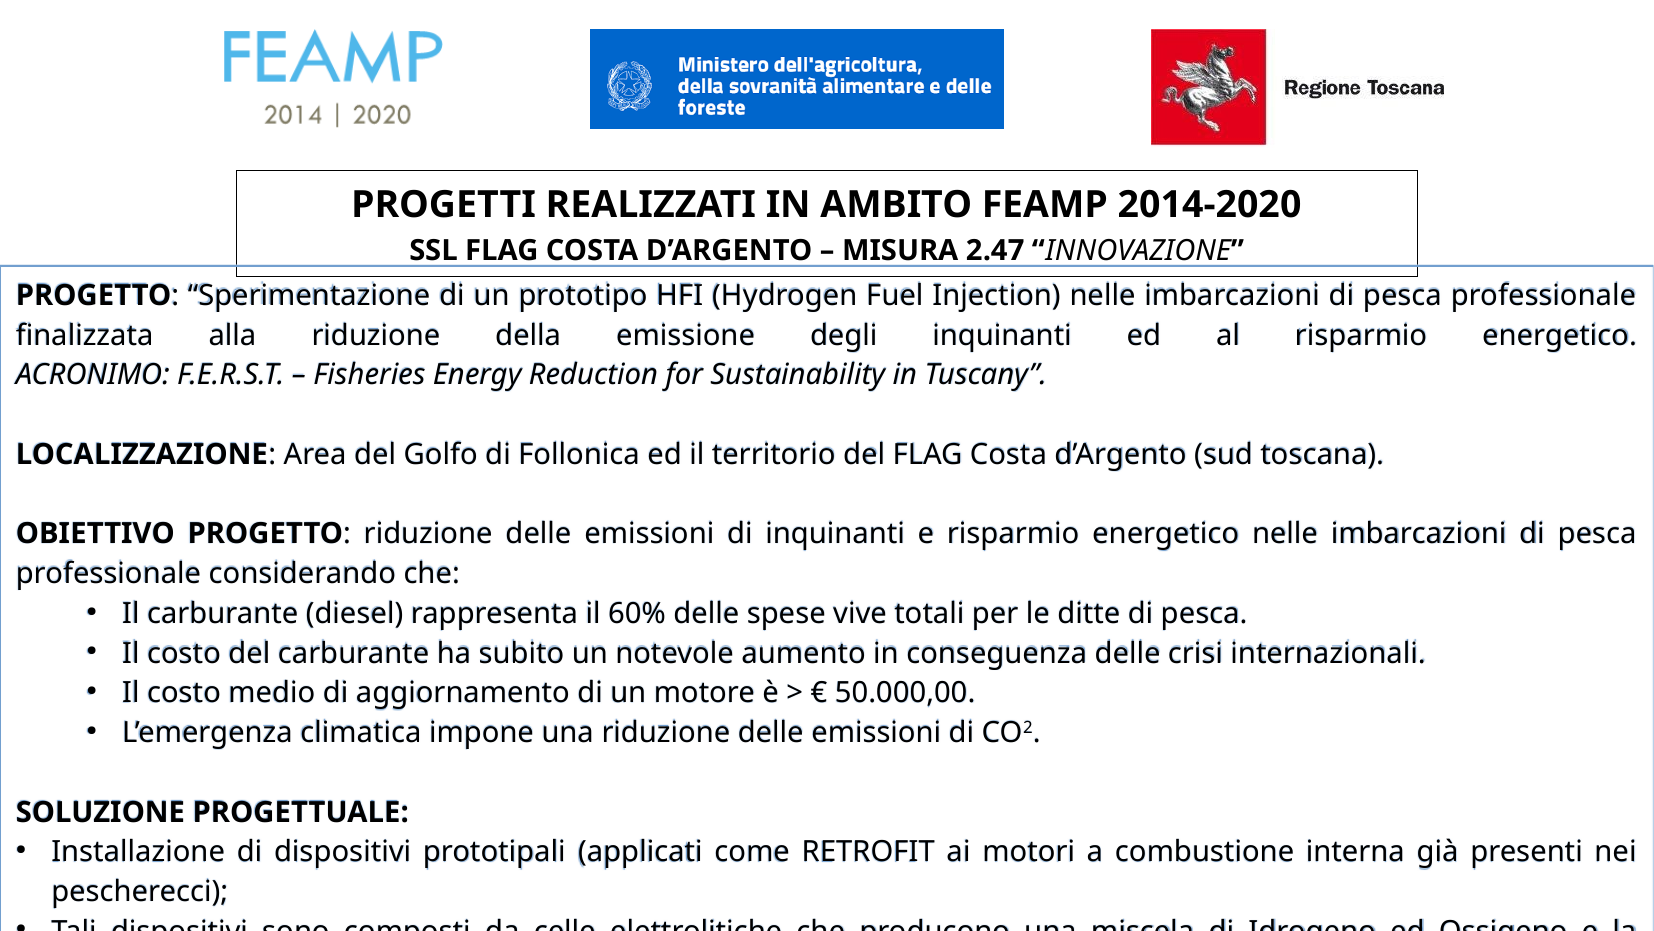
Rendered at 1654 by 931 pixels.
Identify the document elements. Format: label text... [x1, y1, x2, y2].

picture [224, 29, 443, 128]
text_box PROGETTO: “Sperimentazione di un prototipo HFI (Hydrogen Fuel Injection) nelle imbarcazioni di pesca professionale finalizzata alla riduzione della emissione degli inquinanti ed al risparmio energetico. ACRONIMO: F.E.R.S.T. – Fisheries Energy Reduction for Sustainability in Tuscany”. LOCALIZZAZIONE: Area del Golfo di Follonica ed il territorio del FLAG Costa d’Argento (sud toscana). OBIETTIVO PROGETTO: riduzione delle emissioni di inquinanti e risparmio energetico nelle imbarcazioni di pesca professionale considerando che: Il carburante (diesel) rappresenta il 60% delle spese vive totali per le ditte di pesca. Il costo del carburante ha subito un notevole aumento in conseguenza delle crisi internazionali. Il costo medio di aggiornamento di un motore è > € 50.000,00. L’emergenza climatica impone una riduzione delle emissioni di CO2. SOLUZIONE PROGETTUALE: Installazione di dispositivi prototipali (applicati come RETROFIT ai motori a combustione interna già presenti nei pescherecci); Tali dispositivi sono composti da celle elettrolitiche che producono una miscela di Idrogeno ed Ossigeno e la immettono automaticamente nella camere di combustione per ottimizzare la combustione dei motori; [0, 265, 1654, 918]
picture [590, 29, 1004, 129]
text_box PROGETTI REALIZZATI IN AMBITO FEAMP 2014-2020 SSL FLAG COSTA D’ARGENTO – MISURA 2.47 “INNOVAZIONE” [236, 170, 1418, 264]
picture [1151, 29, 1452, 148]
